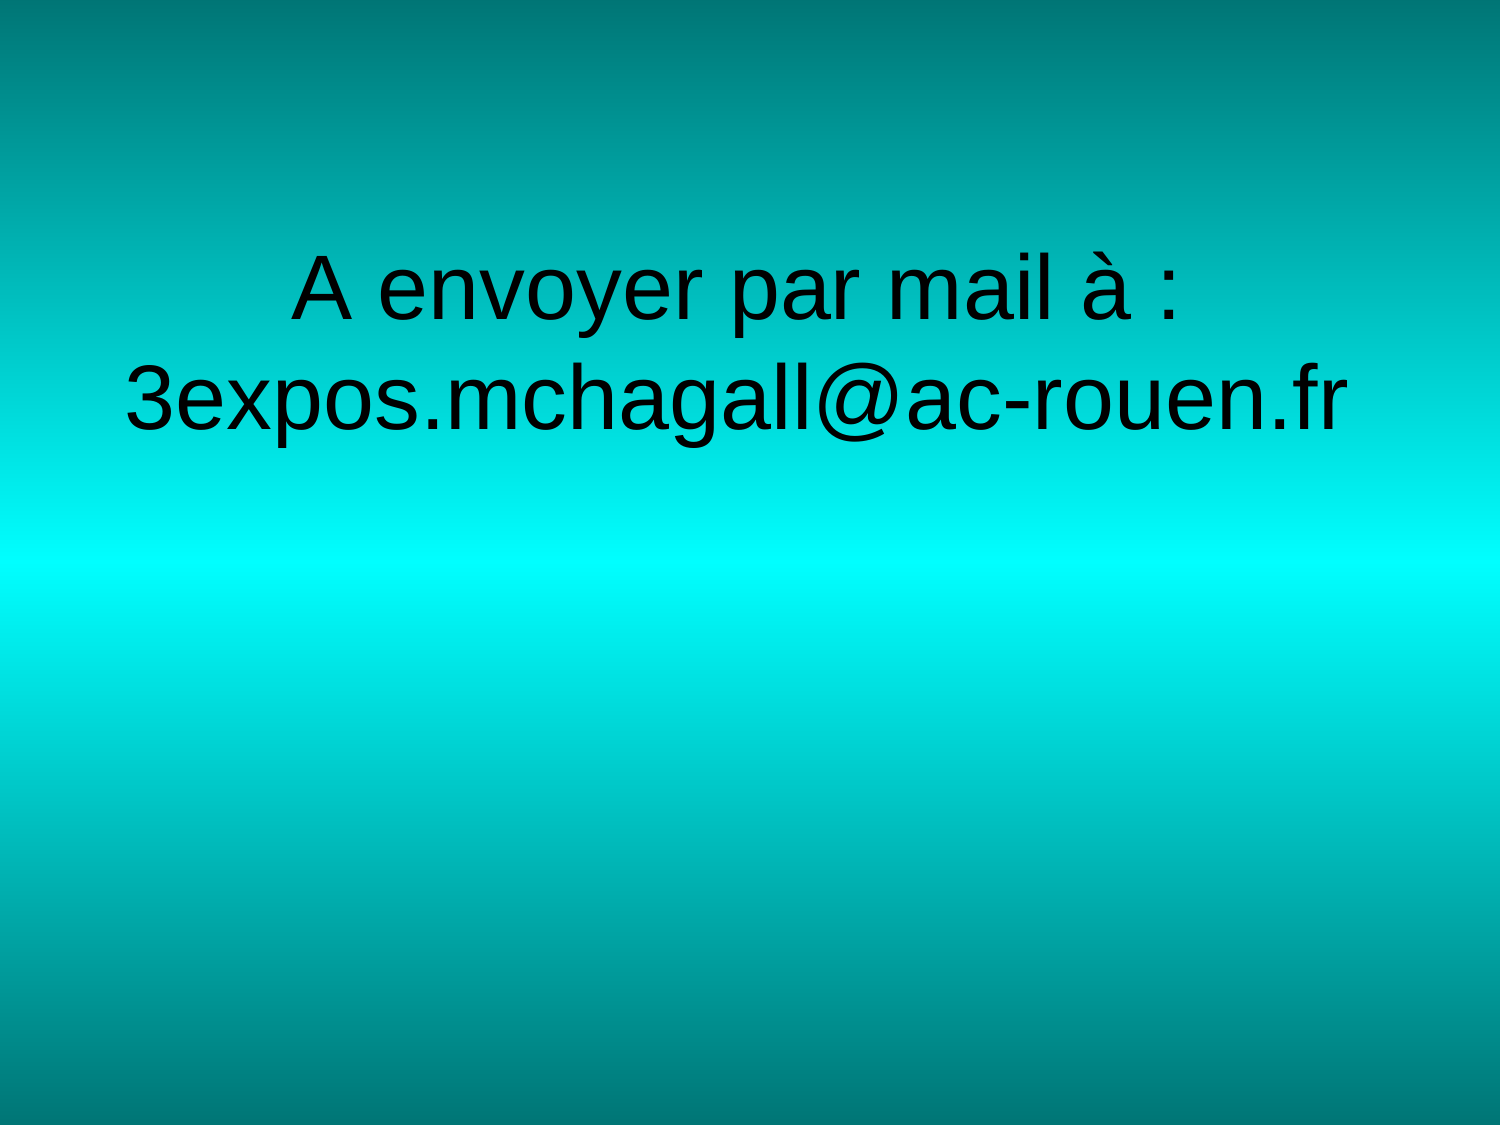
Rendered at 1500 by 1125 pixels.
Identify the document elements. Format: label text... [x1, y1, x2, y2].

title A envoyer par mail à : 3expos.mchagall@ac-rouen.fr [99, 149, 1375, 526]
